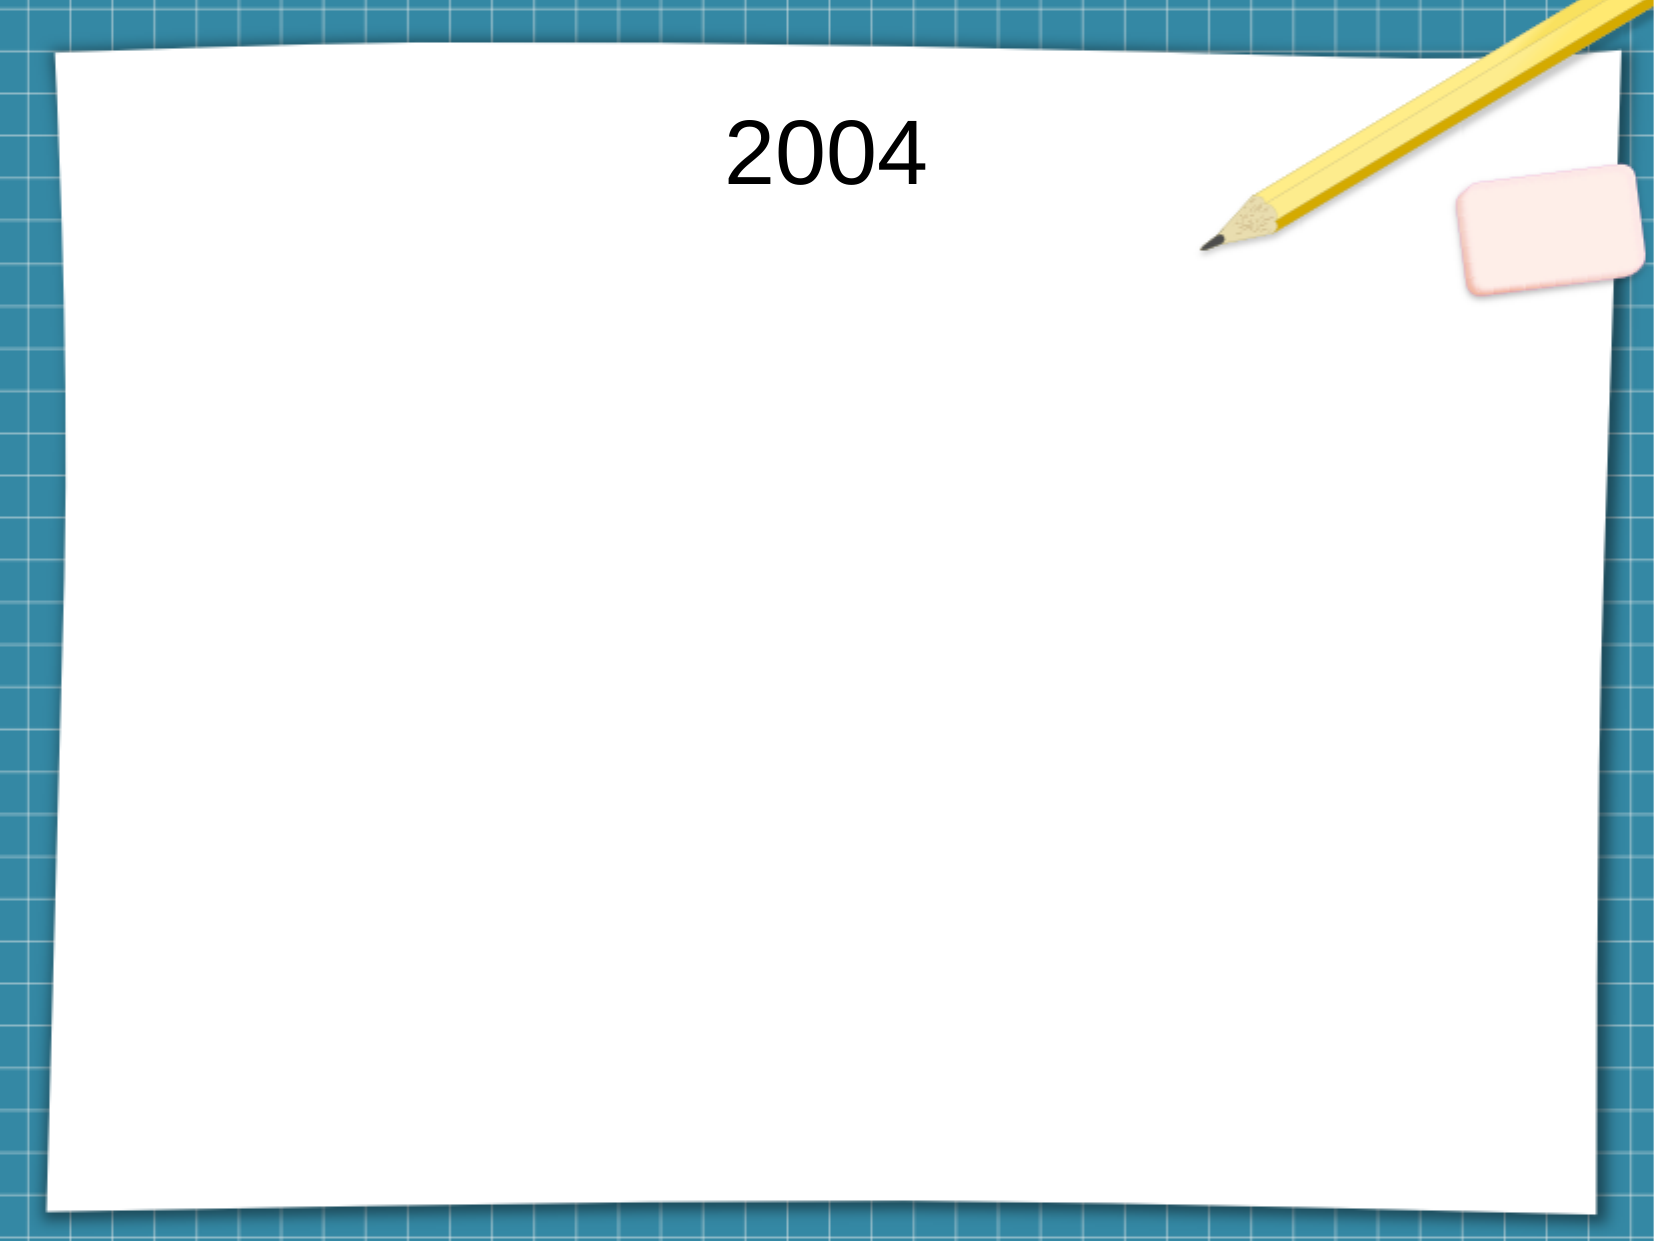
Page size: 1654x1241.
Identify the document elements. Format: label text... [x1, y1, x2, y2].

title 2004 [82, 49, 1571, 257]
picture [0, 0, 1654, 1241]
